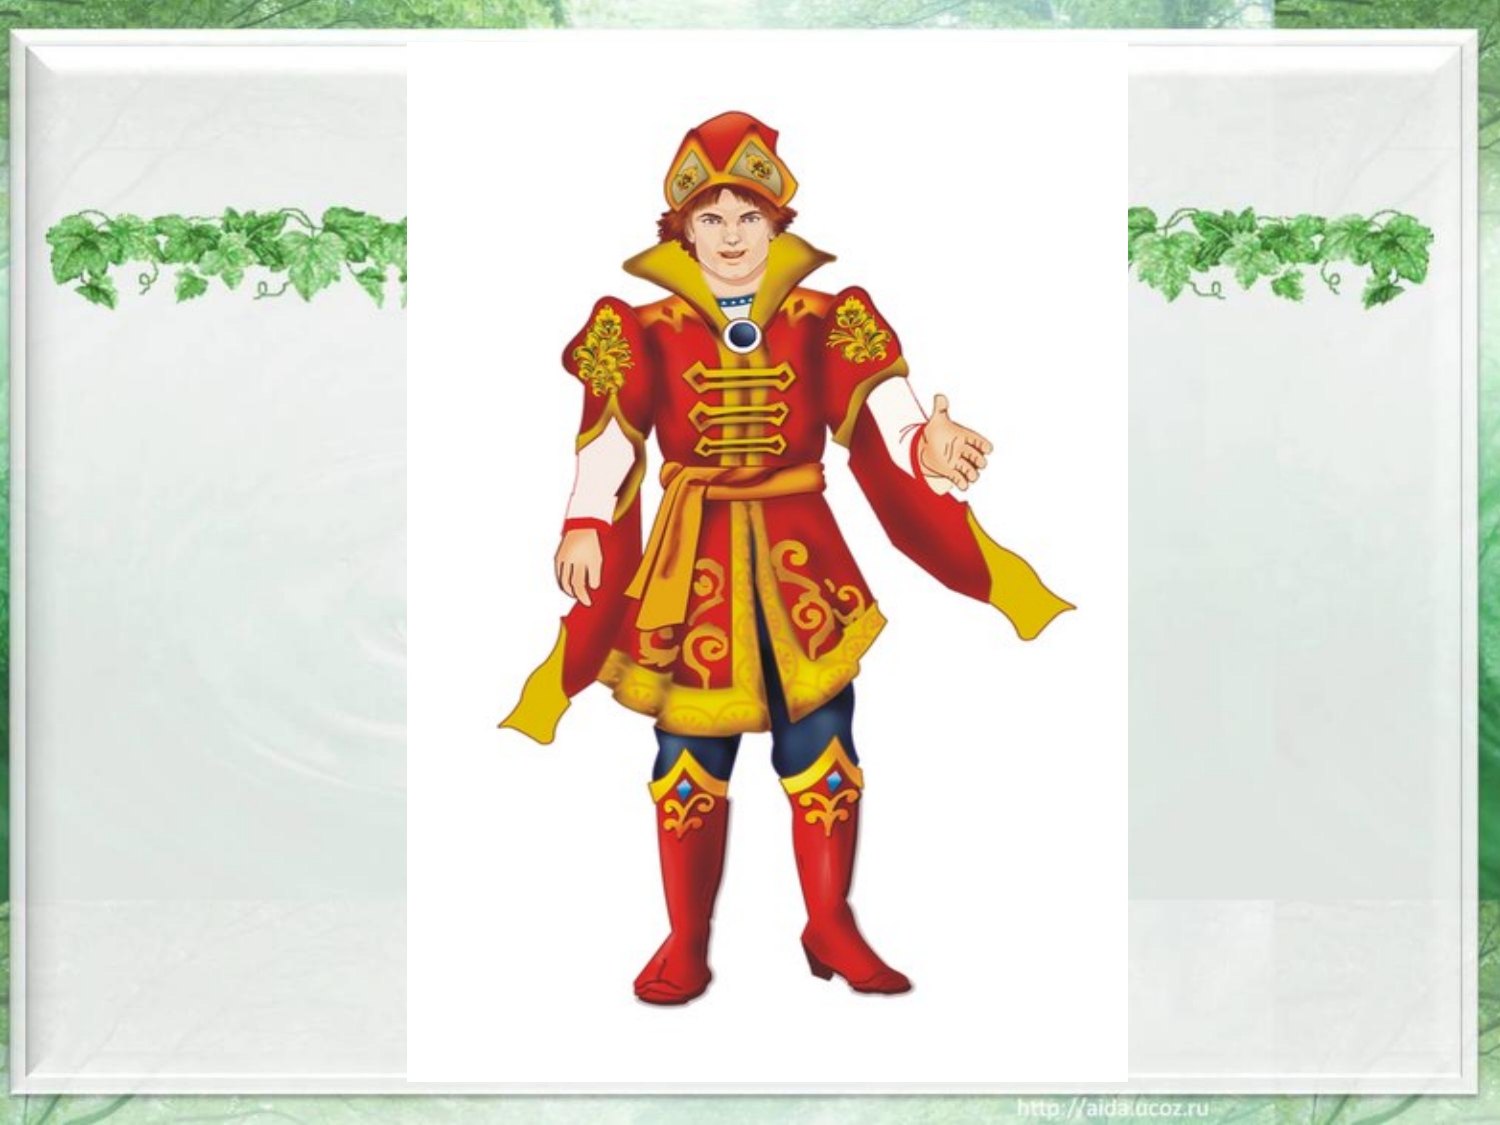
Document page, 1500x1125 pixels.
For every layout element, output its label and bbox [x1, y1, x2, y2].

picture [407, 42, 1128, 1082]
